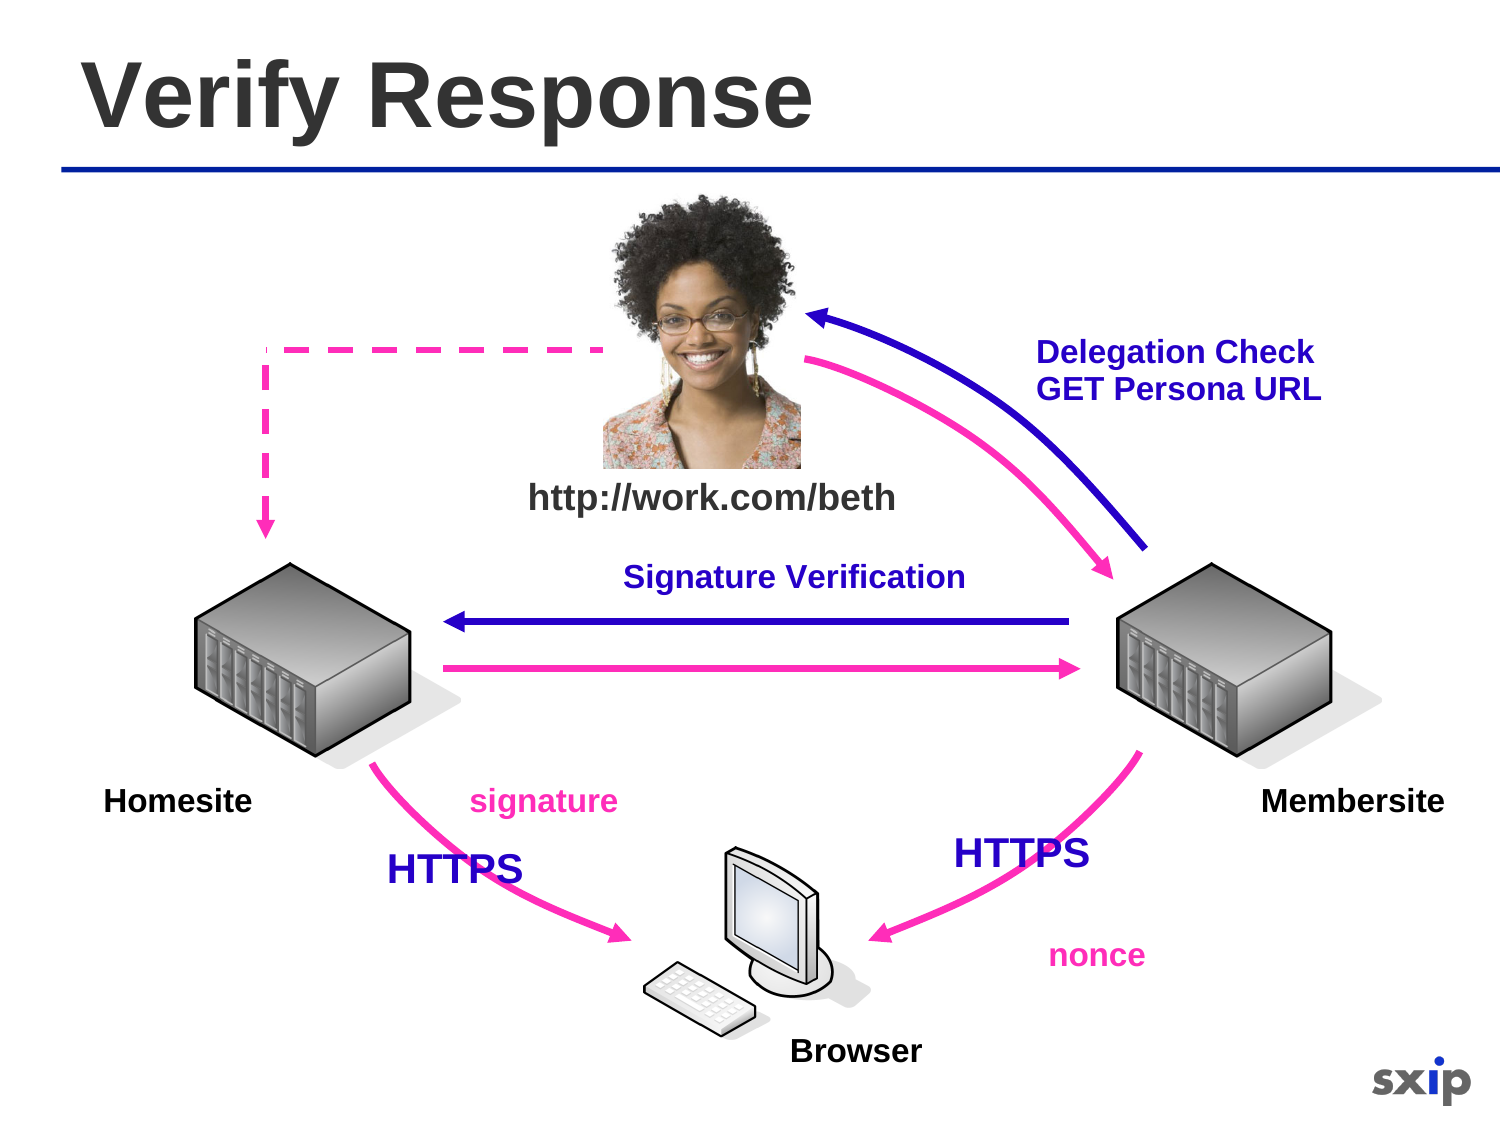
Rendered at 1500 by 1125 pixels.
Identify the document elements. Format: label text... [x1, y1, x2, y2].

picture [194, 562, 461, 769]
picture [603, 187, 801, 468]
text_box Signature Verification [608, 550, 982, 604]
text_box http://work.com/beth [512, 468, 913, 526]
picture [1372, 1056, 1471, 1106]
text_box signature [454, 774, 634, 828]
title Verify Response [61, 21, 1495, 169]
picture [1116, 562, 1382, 769]
text_box HTTPS [372, 837, 539, 900]
text_box nonce [1033, 928, 1161, 982]
picture [643, 846, 871, 1040]
text_box Homesite [88, 774, 268, 828]
text_box Browser [774, 1025, 938, 1078]
text_box HTTPS [939, 822, 1106, 885]
text_box Delegation Check GET Persona URL [1021, 326, 1338, 416]
text_box Membersite [1246, 774, 1461, 828]
